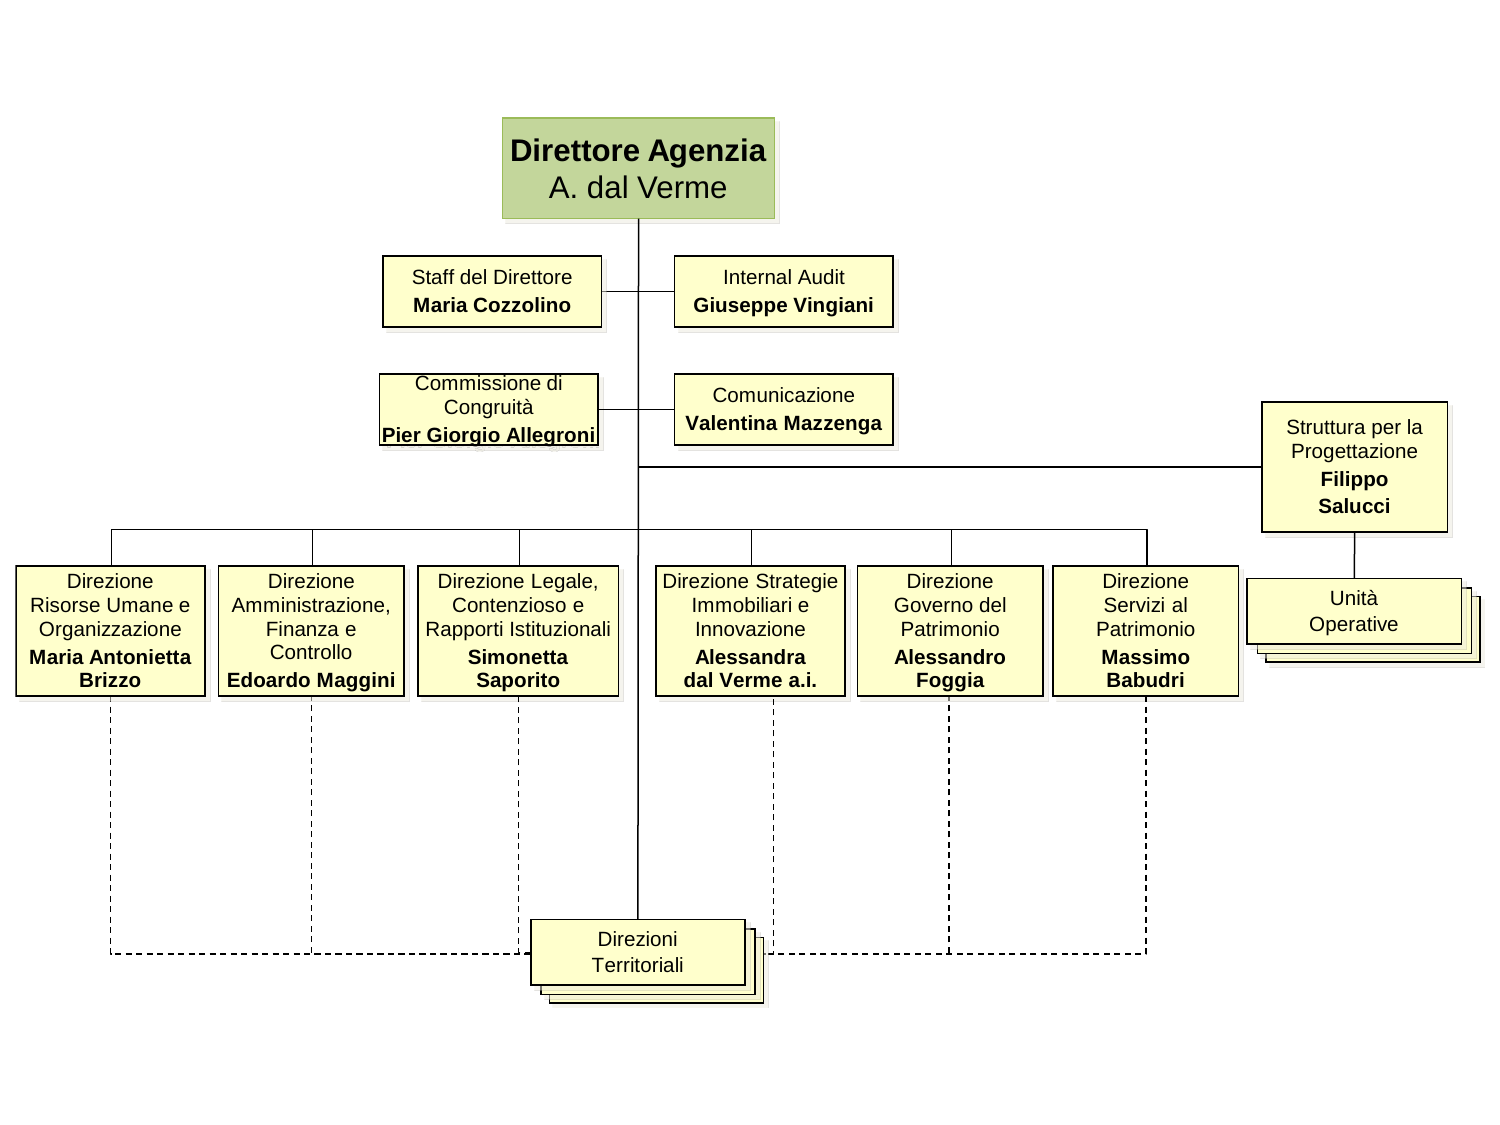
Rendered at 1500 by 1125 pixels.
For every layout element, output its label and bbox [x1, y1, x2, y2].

picture [15, 117, 1485, 1008]
